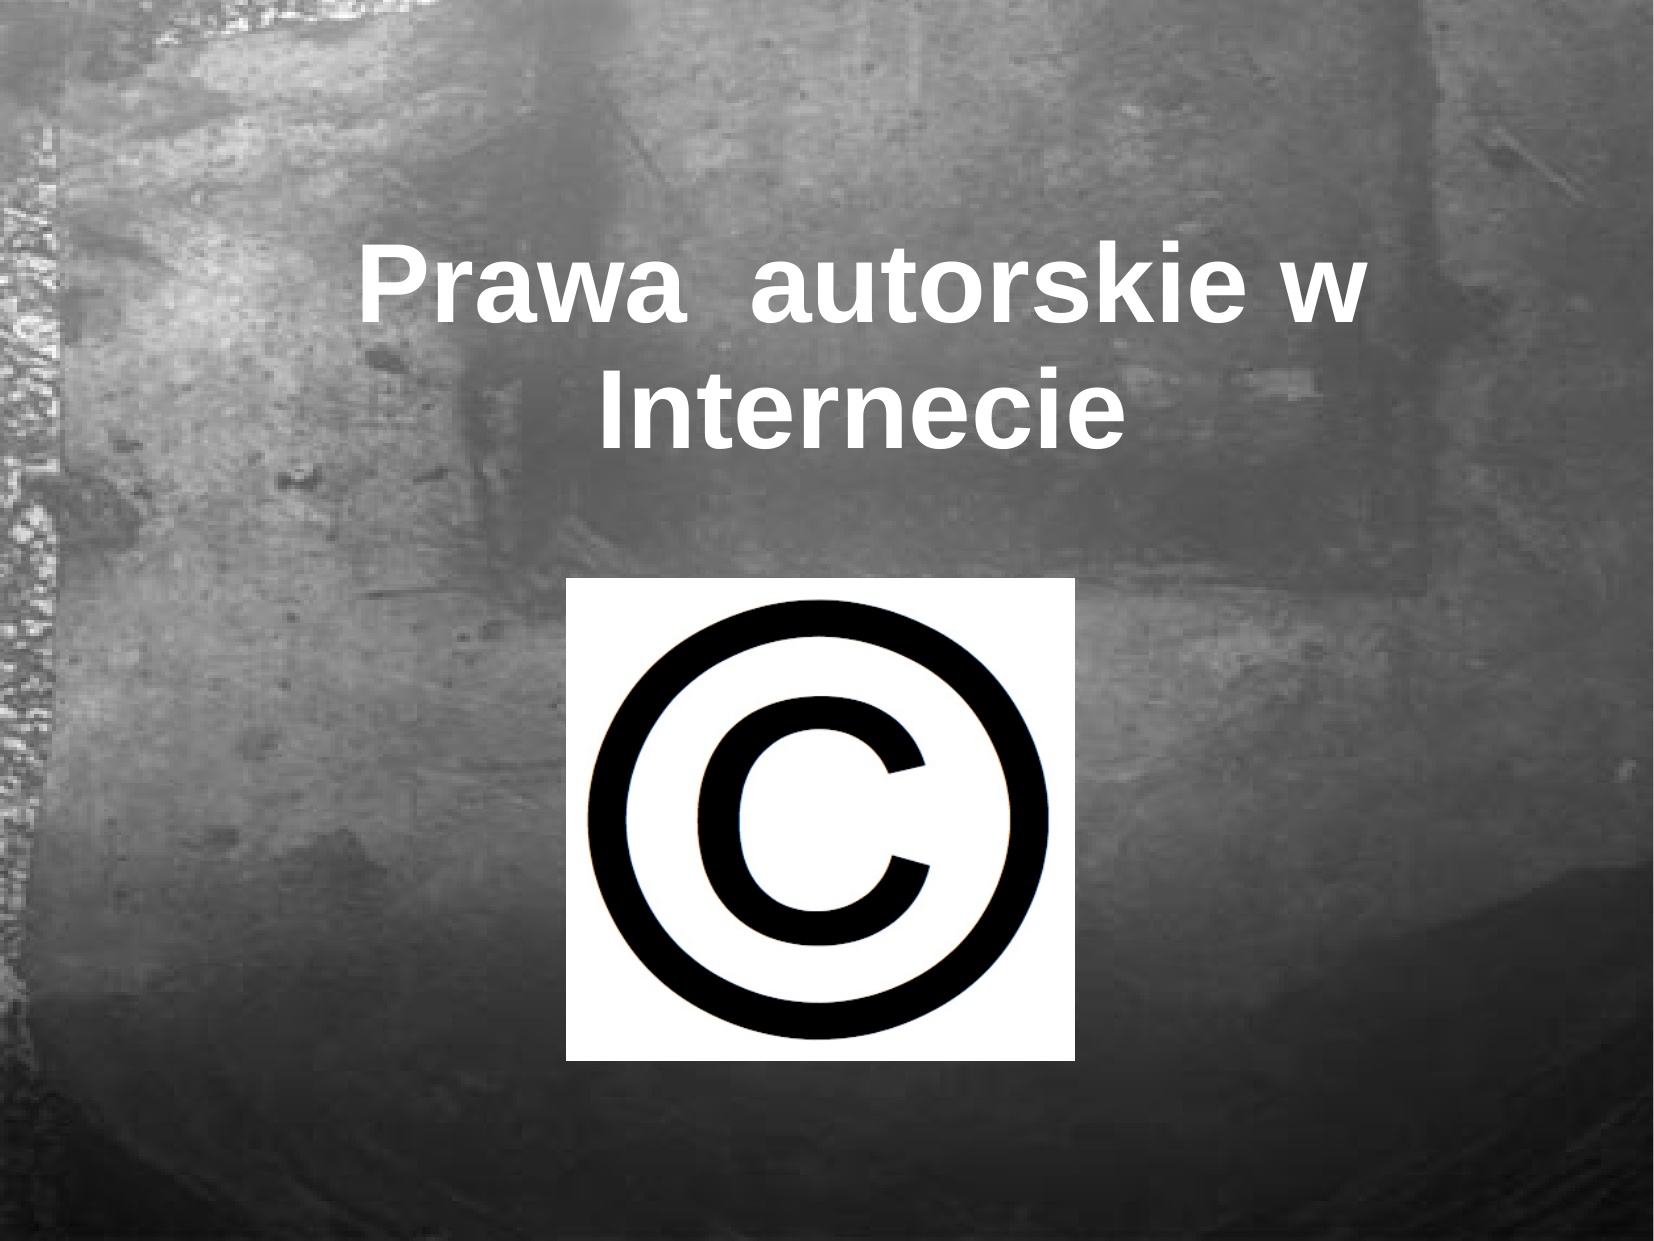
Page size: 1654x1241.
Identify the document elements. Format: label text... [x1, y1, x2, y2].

picture [0, 0, 1654, 1241]
subtitle Prawa autorskie w Internecie [118, 0, 1607, 756]
